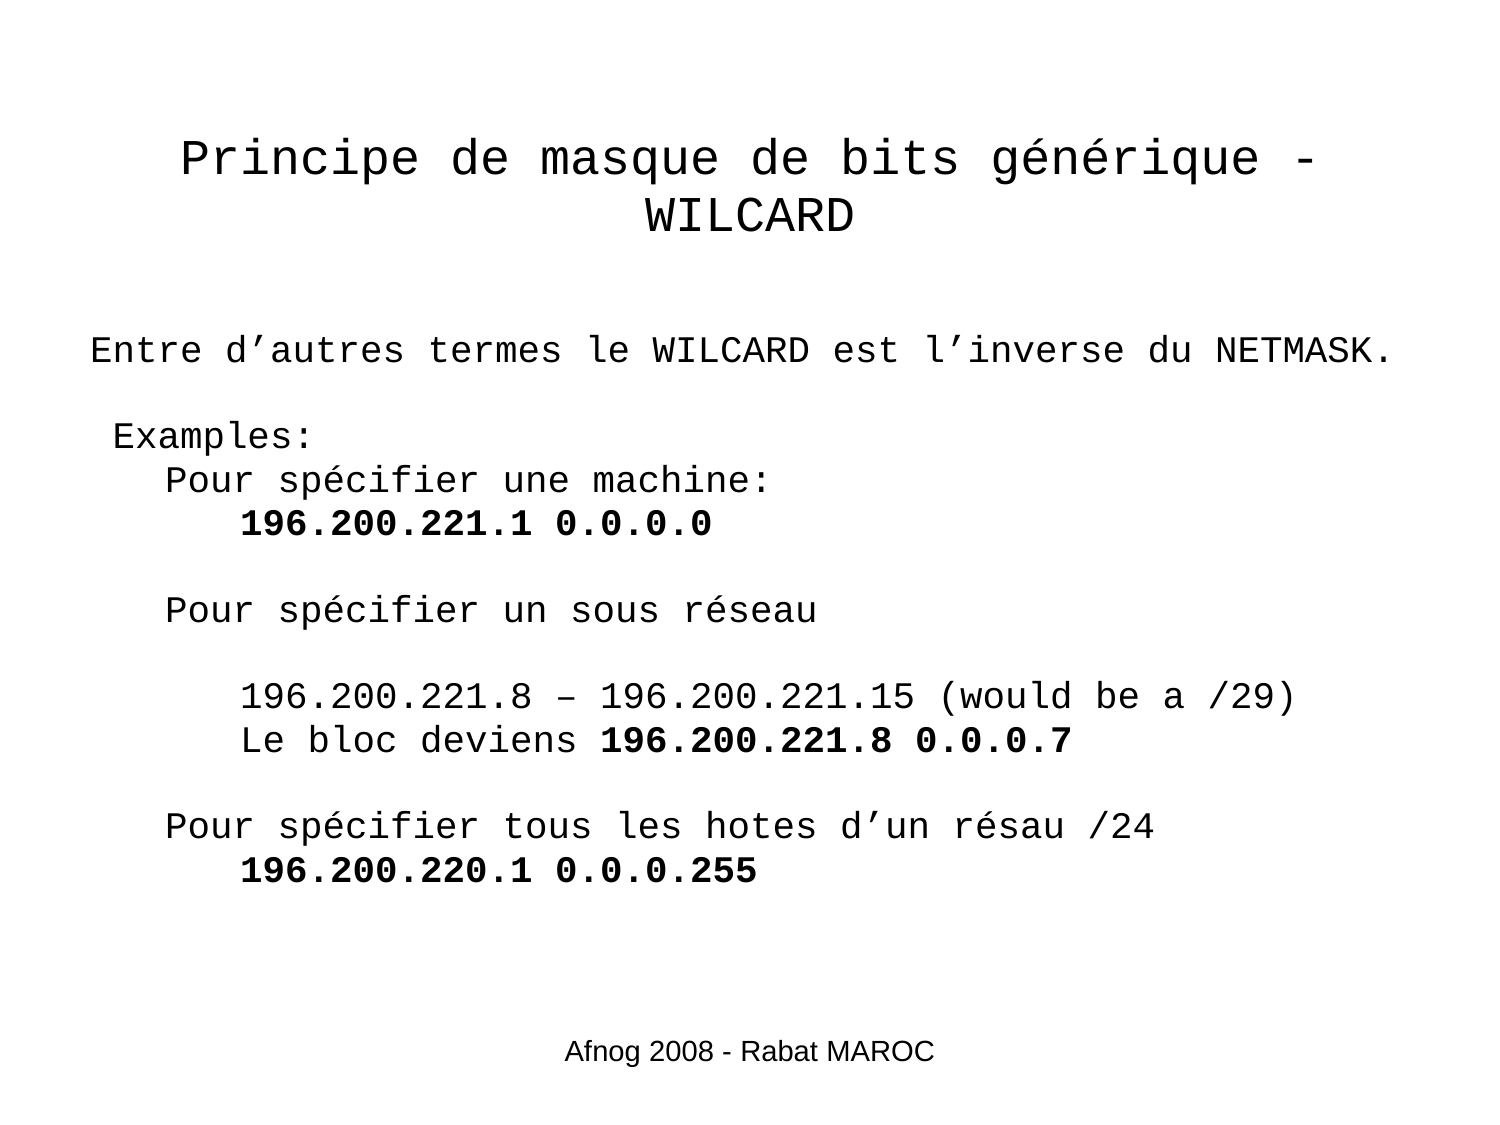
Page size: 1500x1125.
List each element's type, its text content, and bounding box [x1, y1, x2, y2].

list Entre d’autres termes le WILCARD est l’inverse du NETMASK. Examples: Pour spécifier une machine: 196.200.221.1 0.0.0.0 Pour spécifier un sous réseau 196.200.221.8 – 196.200.221.15 (would be a /29) Le bloc deviens 196.200.221.8 0.0.0.7 Pour spécifier tous les hotes d’un résau /24 196.200.220.1 0.0.0.255 [75, 262, 1426, 1006]
text_box Afnog 2008 - Rabat MAROC [512, 1024, 988, 1103]
title Principe de masque de bits générique - WILCARD [75, 26, 1426, 252]
